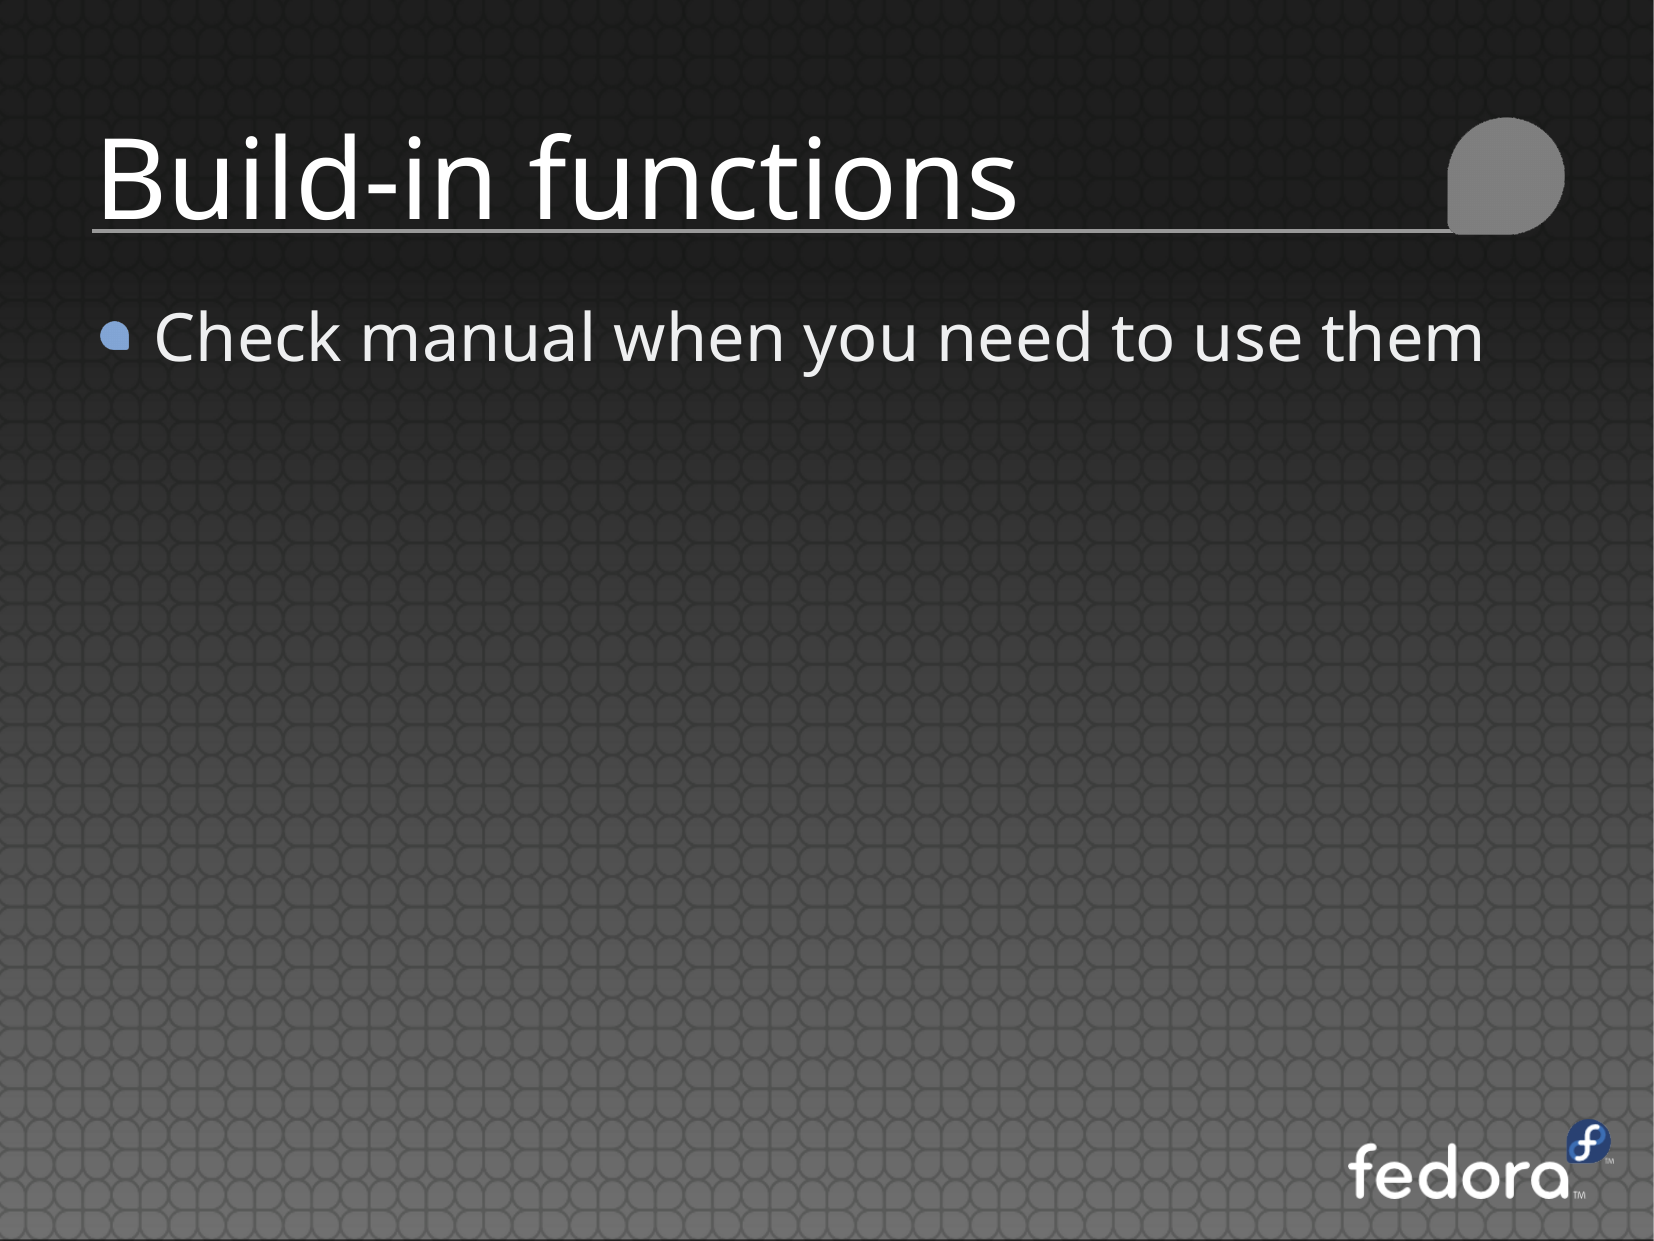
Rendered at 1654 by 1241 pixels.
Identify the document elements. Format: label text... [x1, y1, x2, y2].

list Check manual when you need to use them [82, 290, 1571, 1094]
title Build-in functions [94, 100, 1426, 251]
picture [0, 0, 1654, 1241]
